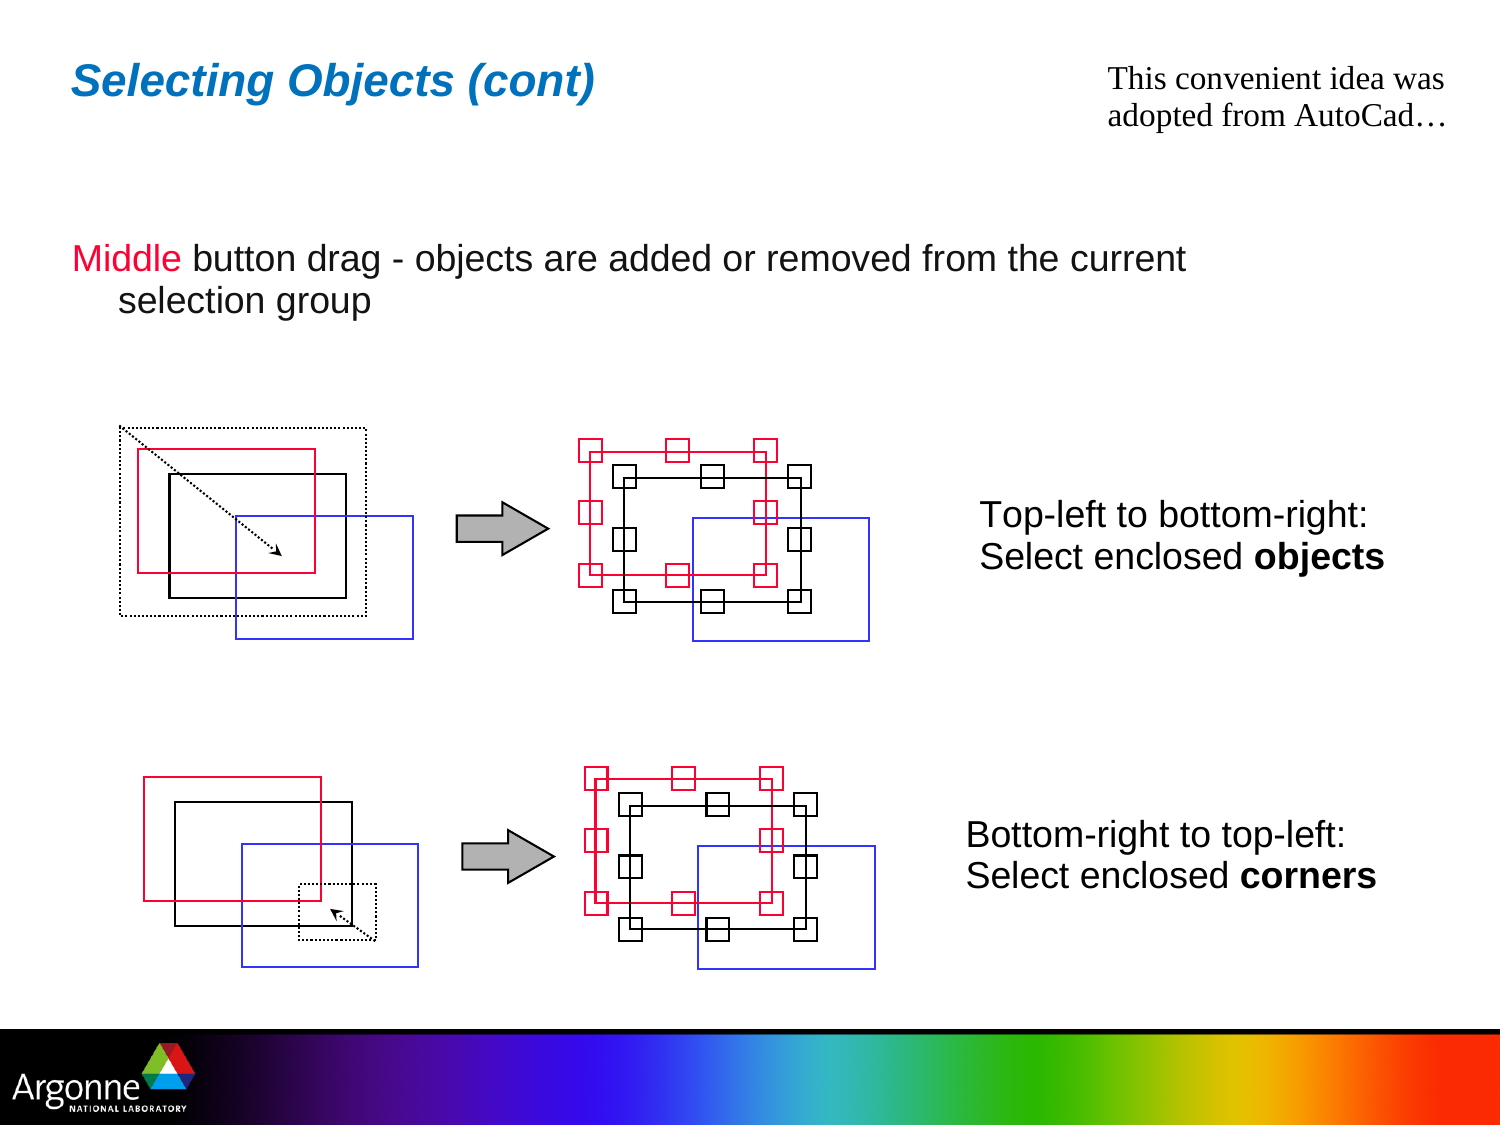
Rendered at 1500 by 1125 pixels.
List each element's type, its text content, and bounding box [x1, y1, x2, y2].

list Middle button drag - objects are added or removed from the current selection group [56, 229, 1359, 481]
text_box This convenient idea was adopted from AutoCad… [1092, 52, 1469, 142]
text_box Bottom-right to top-left: Select enclosed corners [950, 805, 1393, 905]
title Selecting Objects (cont) [55, 40, 1361, 125]
list Middle button drag - objects are added or removed from the current selection group [591, 453, 765, 481]
list Middle button drag - objects are added or removed from the current selection group [139, 450, 314, 481]
text_box Top-left to bottom-right: Select enclosed objects [964, 485, 1401, 586]
picture [0, 1029, 1500, 1125]
text_box [456, 502, 549, 555]
text_box [462, 830, 554, 883]
